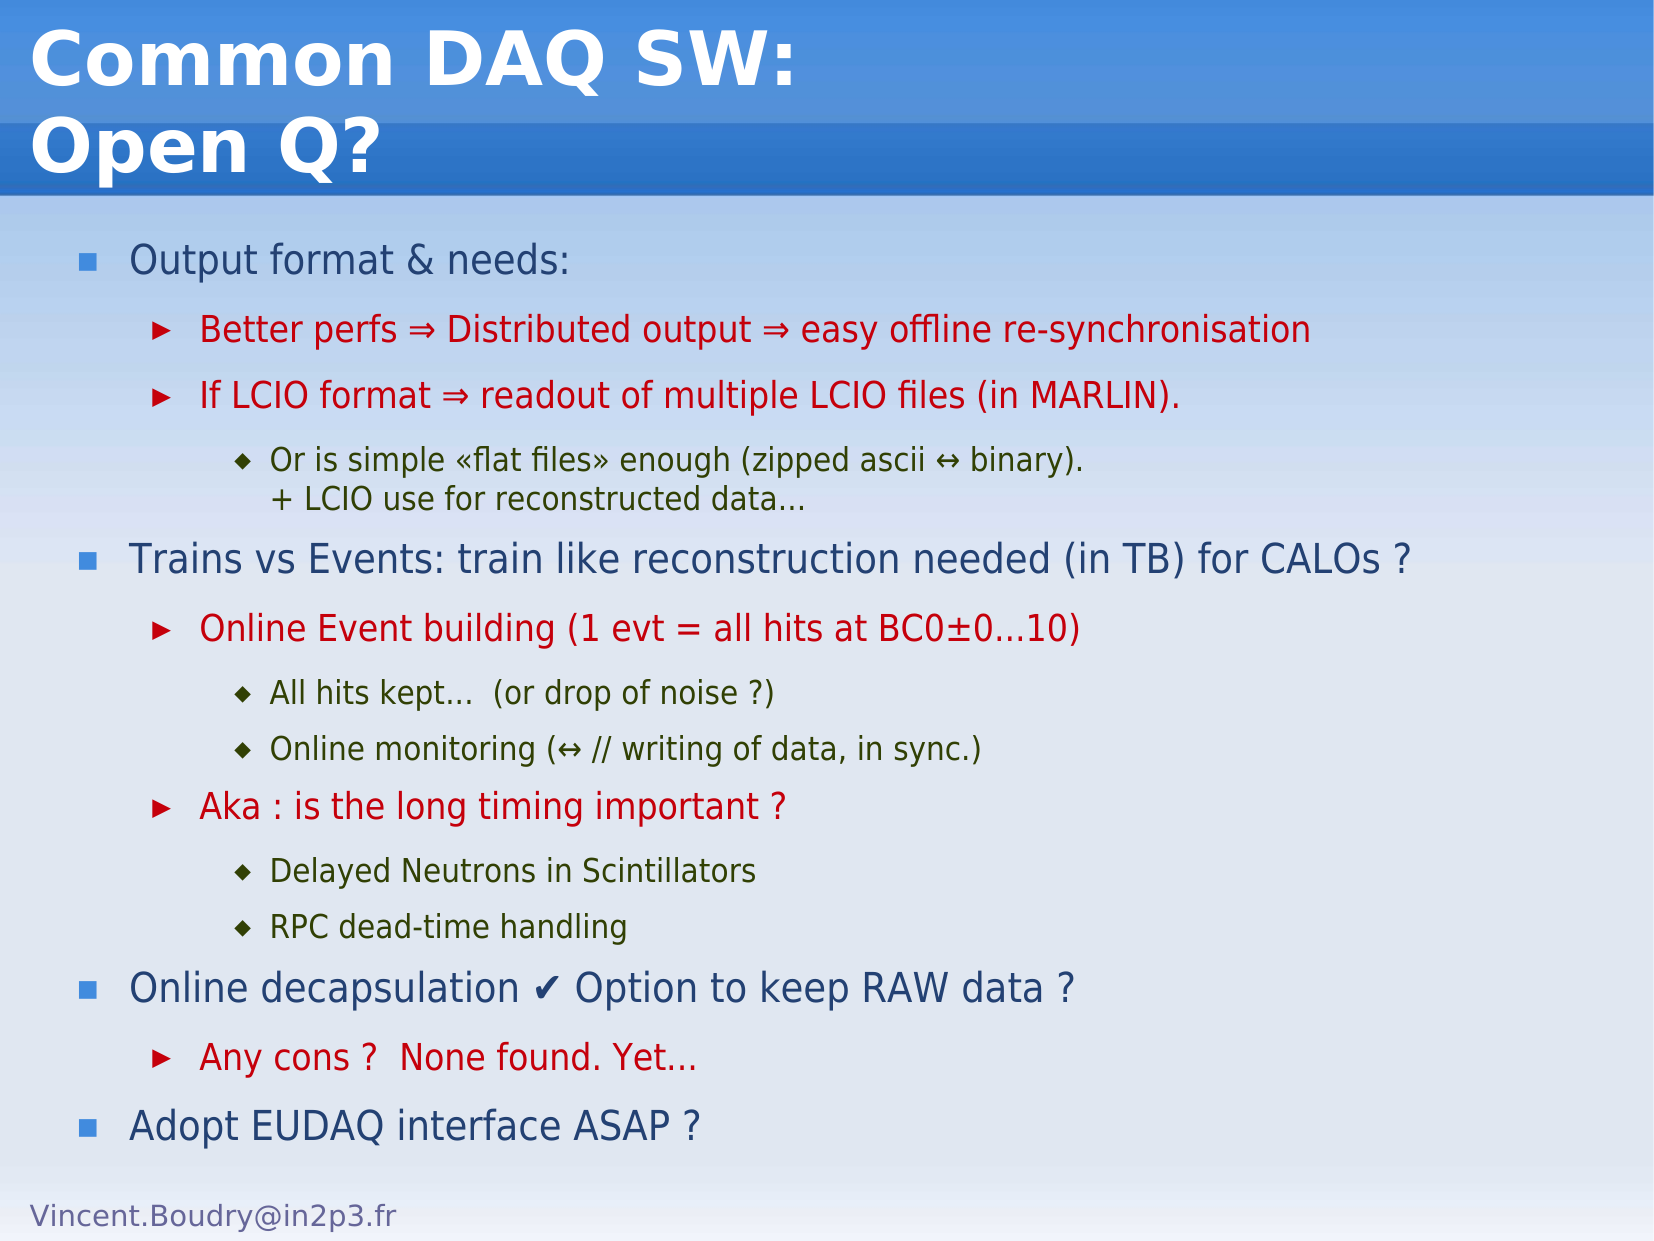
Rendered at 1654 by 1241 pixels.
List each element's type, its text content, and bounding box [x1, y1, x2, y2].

title Common DAQ SW: Open Q? [29, 0, 1654, 207]
picture [0, 0, 1654, 1241]
list Output format & needs: Better perfs ⇒ Distributed output ⇒ easy offline re-synchronisation If LCIO format ⇒ readout of multiple LCIO files (in MARLIN). Or is simple «flat files» enough (zipped ascii ↔ binary). + LCIO use for reconstructed data... Trains vs Events: train like reconstruction needed (in TB) for CALOs ? Online Event building (1 evt = all hits at BC0±0...10) All hits kept... (or drop of noise ?) Online monitoring (↔ // writing of data, in sync.) Aka : is the long timing important ? Delayed Neutrons in Scintillators RPC dead-time handling Online decapsulation ✔ Option to keep RAW data ? Any cons ? None found. Yet... Adopt EUDAQ interface ASAP ? [59, 236, 1595, 1152]
